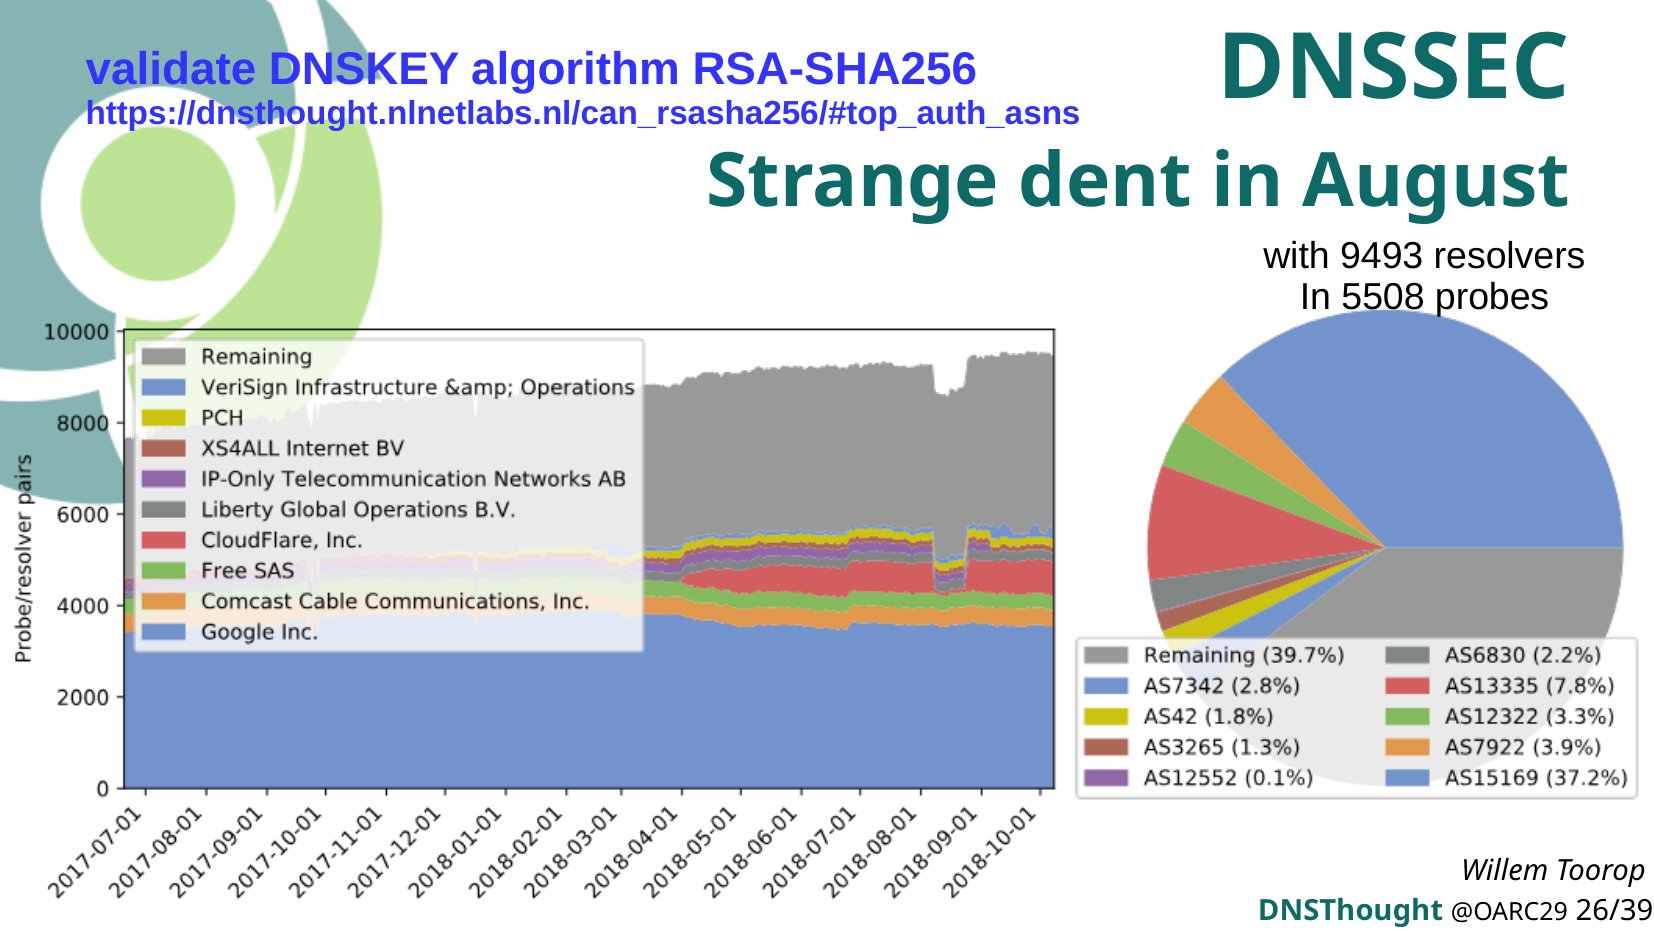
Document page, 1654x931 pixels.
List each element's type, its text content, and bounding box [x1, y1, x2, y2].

text_box with 9493 resolvers In 5508 probes [1248, 226, 1654, 373]
title DNSSEC Strange dent in August [82, 18, 1571, 212]
picture [0, 0, 1654, 918]
text_box validate DNSKEY algorithm RSA-SHA256 https://dnsthought.nlnetlabs.nl/can_rsasha256/#top_auth_asns [70, 35, 1111, 156]
